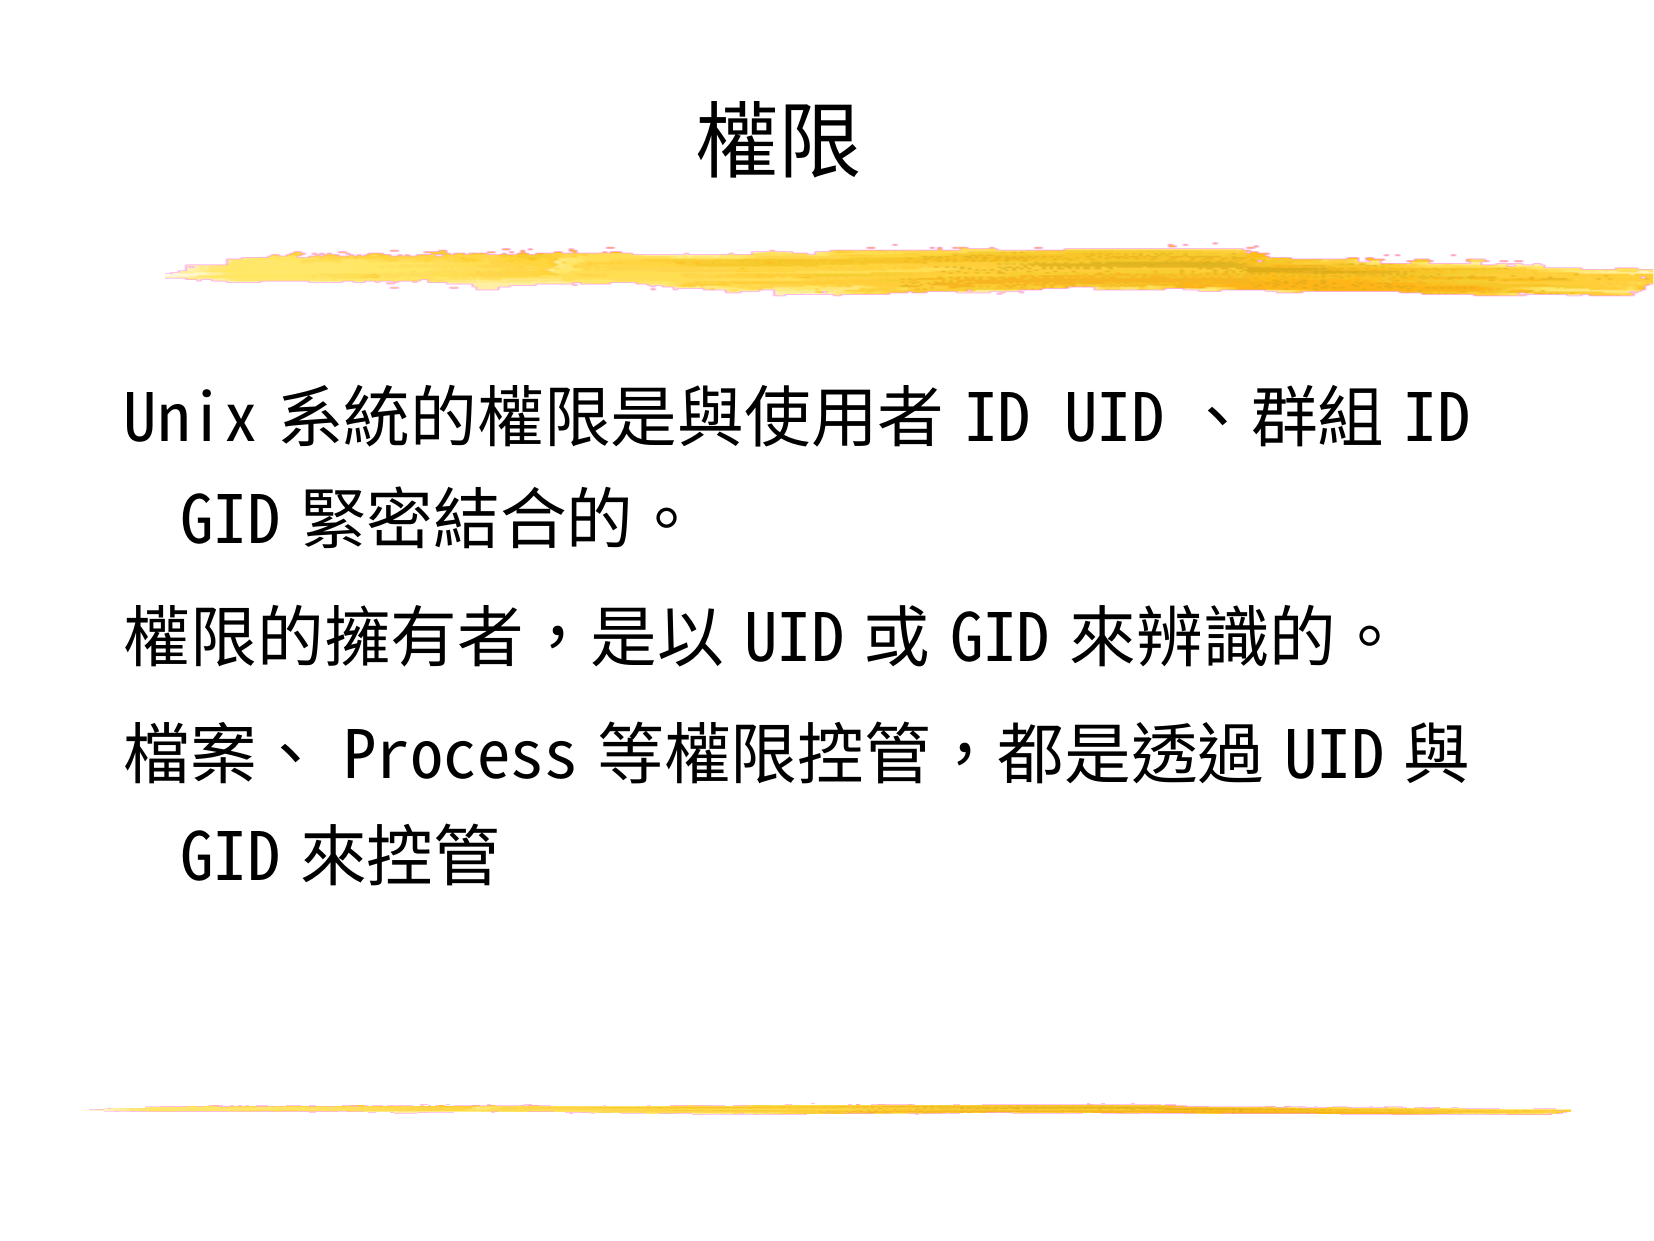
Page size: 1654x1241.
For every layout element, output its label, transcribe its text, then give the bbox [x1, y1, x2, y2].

list Unix系統的權限是與使用者ID UID、群組ID GID緊密結合的。 權限的擁有者，是以UID或GID來辨識的。 檔案、Process等權限控管，都是透過UID與 GID來控管 [124, 358, 1530, 1103]
picture [82, 1102, 1571, 1117]
picture [165, 237, 1654, 308]
title 權限 [76, 28, 1482, 236]
